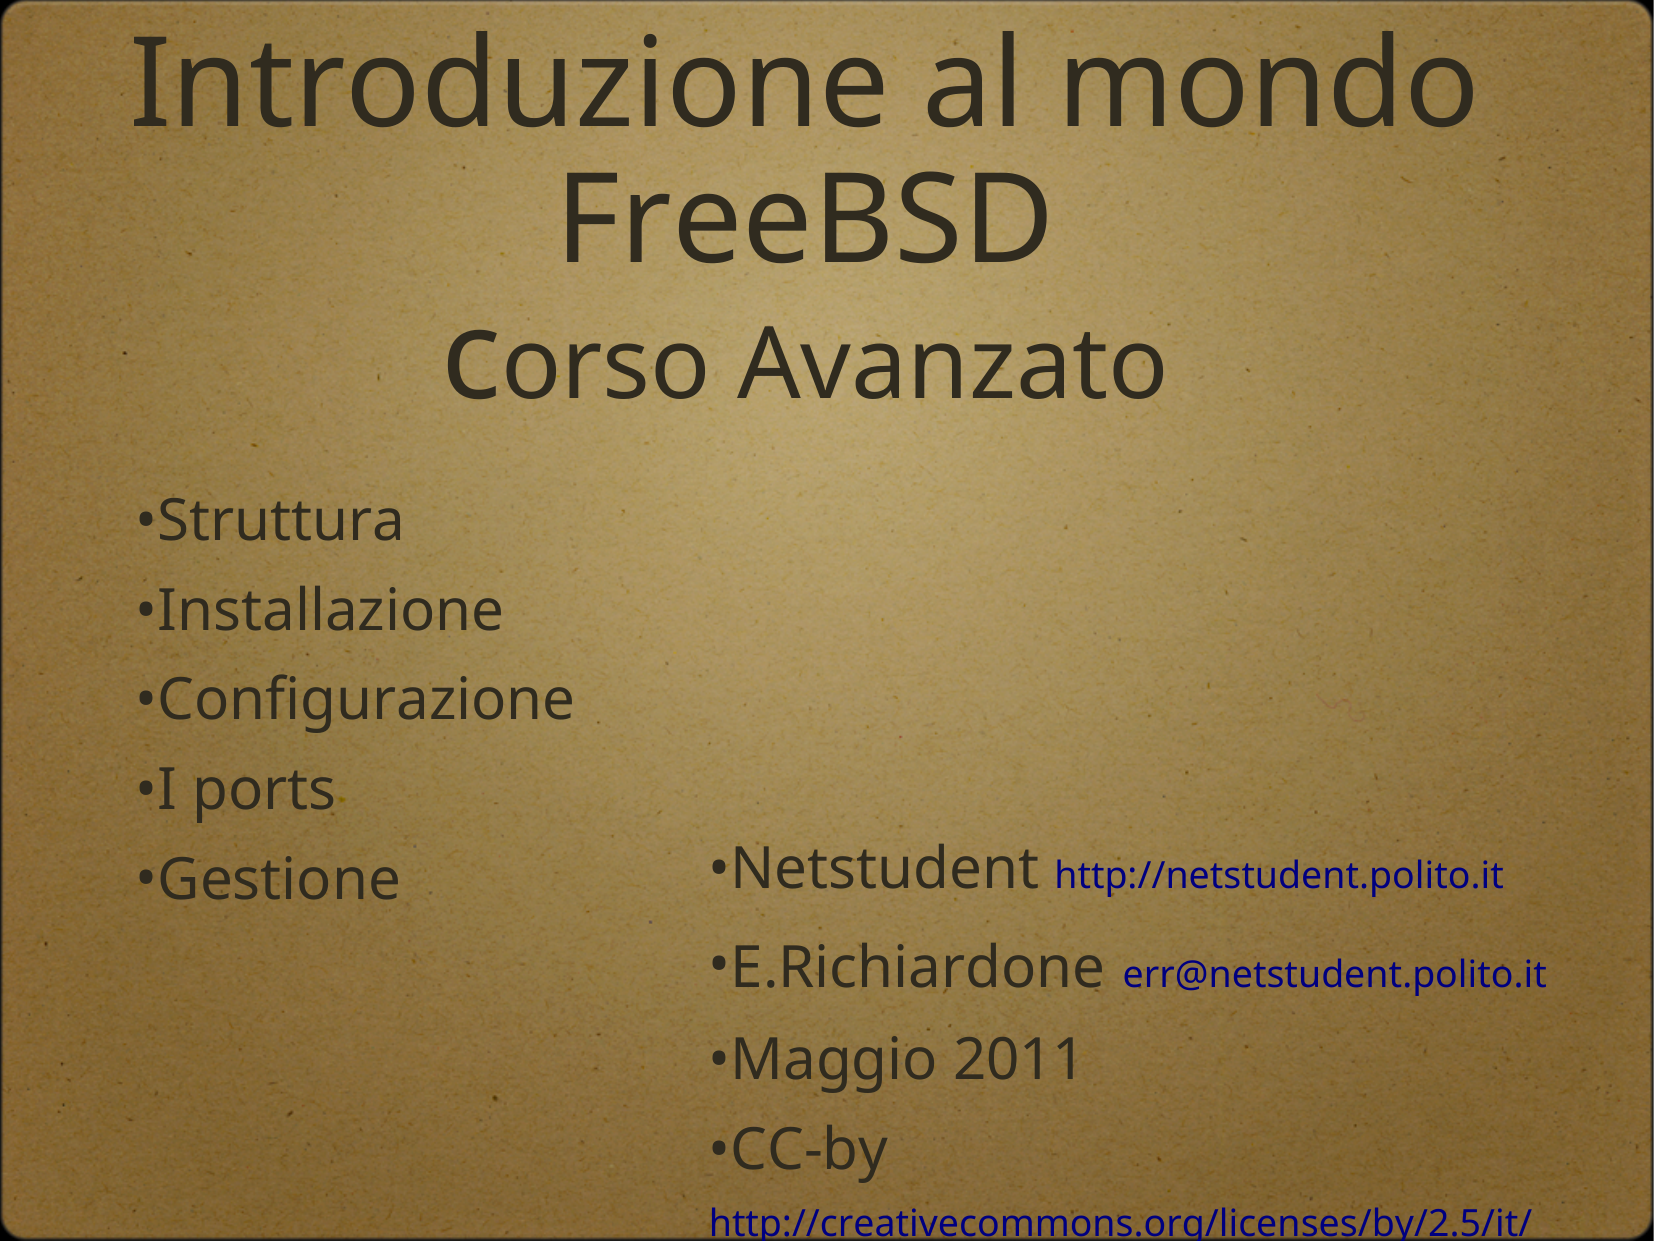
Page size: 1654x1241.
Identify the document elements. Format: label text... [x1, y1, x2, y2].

list Struttura Installazione Configurazione I ports Gestione [135, 478, 815, 1188]
picture [1377, 1218, 1389, 1234]
picture [1186, 1218, 1198, 1234]
picture [764, 1218, 776, 1234]
list Netstudent http://netstudent.polito.it E.Richiardone err@netstudent.polito.it Maggio 2011 CC-by http://creativecommons.org/licenses/by/2.5/it/ [708, 826, 1654, 1211]
picture [0, 0, 1654, 1241]
title Introduzione al mondo FreeBSD corso Avanzato [118, 29, 1493, 414]
